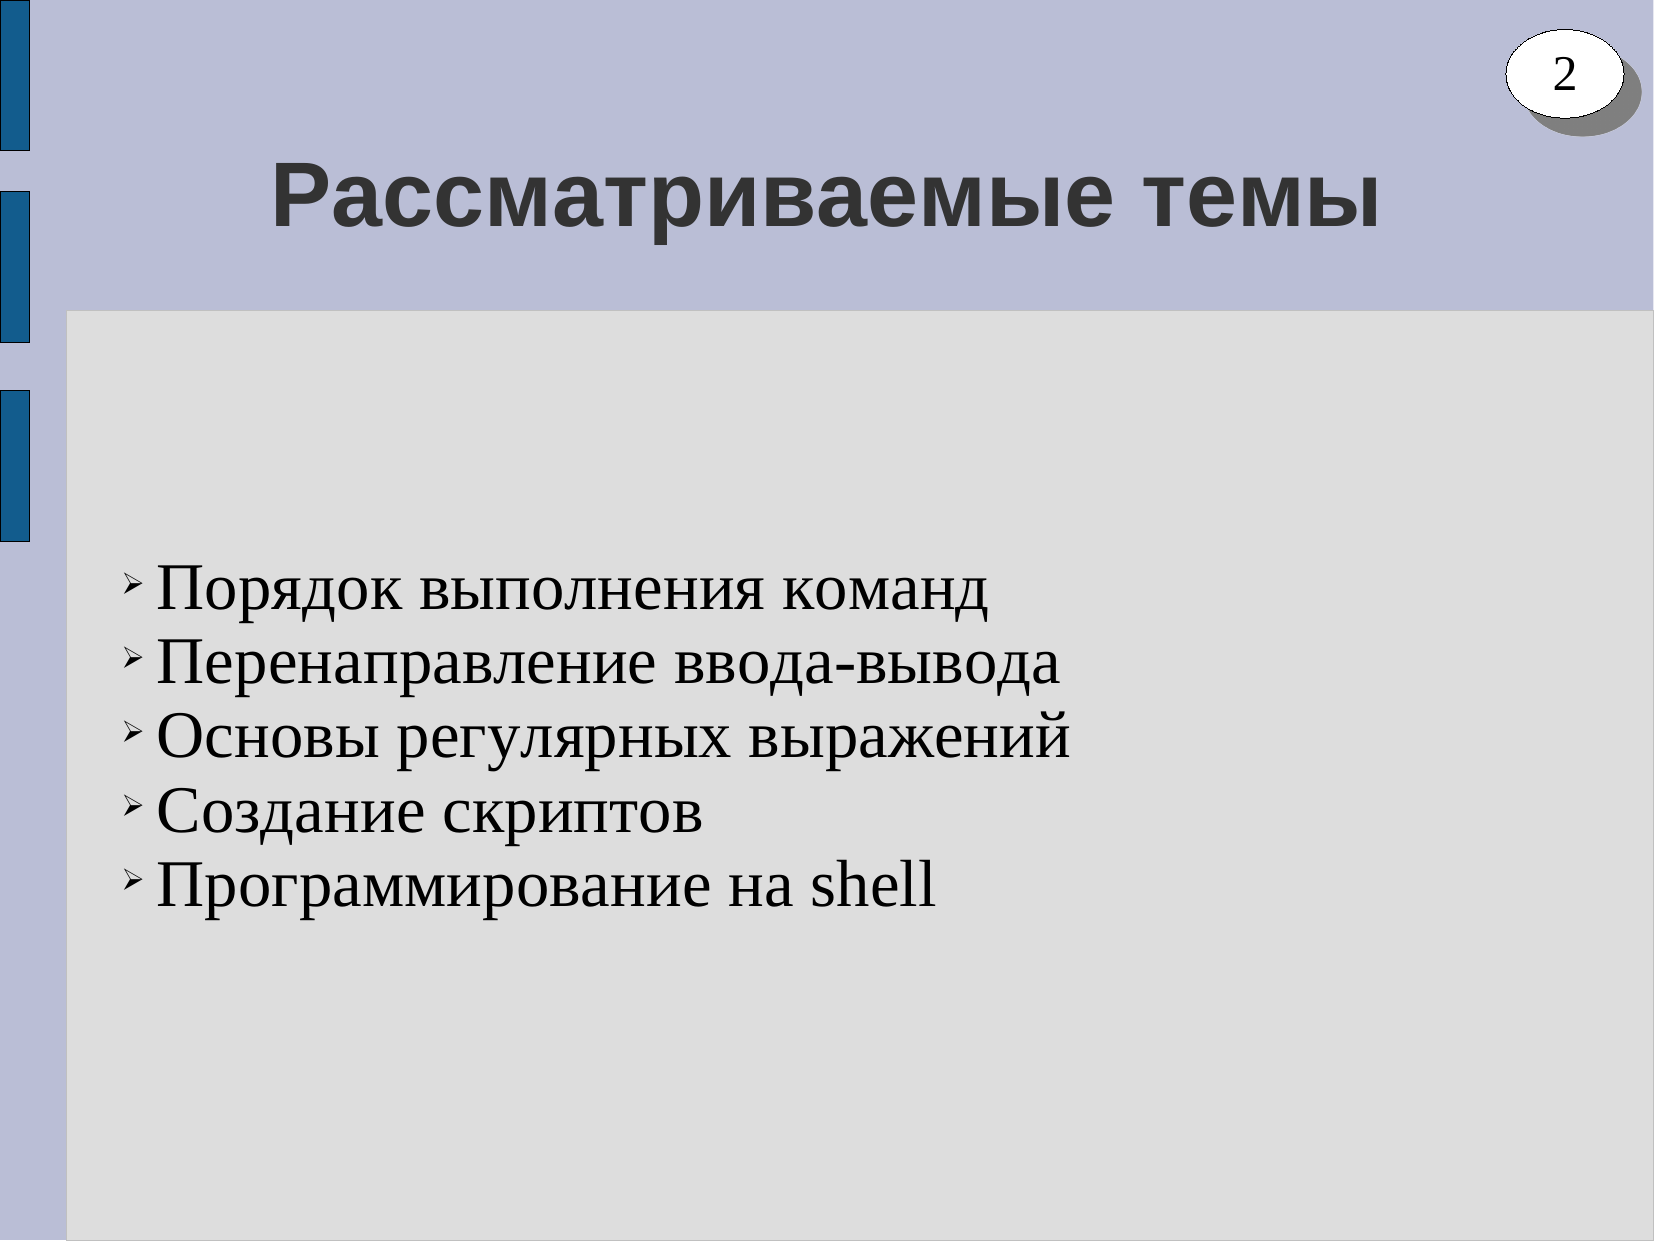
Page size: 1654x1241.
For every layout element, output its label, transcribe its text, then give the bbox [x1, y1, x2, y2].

subtitle Порядок выполнения команд Перенаправление ввода-вывода Основы регулярных выражений Создание скриптов Программирование на shell [121, 344, 1534, 1127]
title Рассматриваемые темы [121, 91, 1534, 299]
text_box 2 [1505, 29, 1625, 119]
